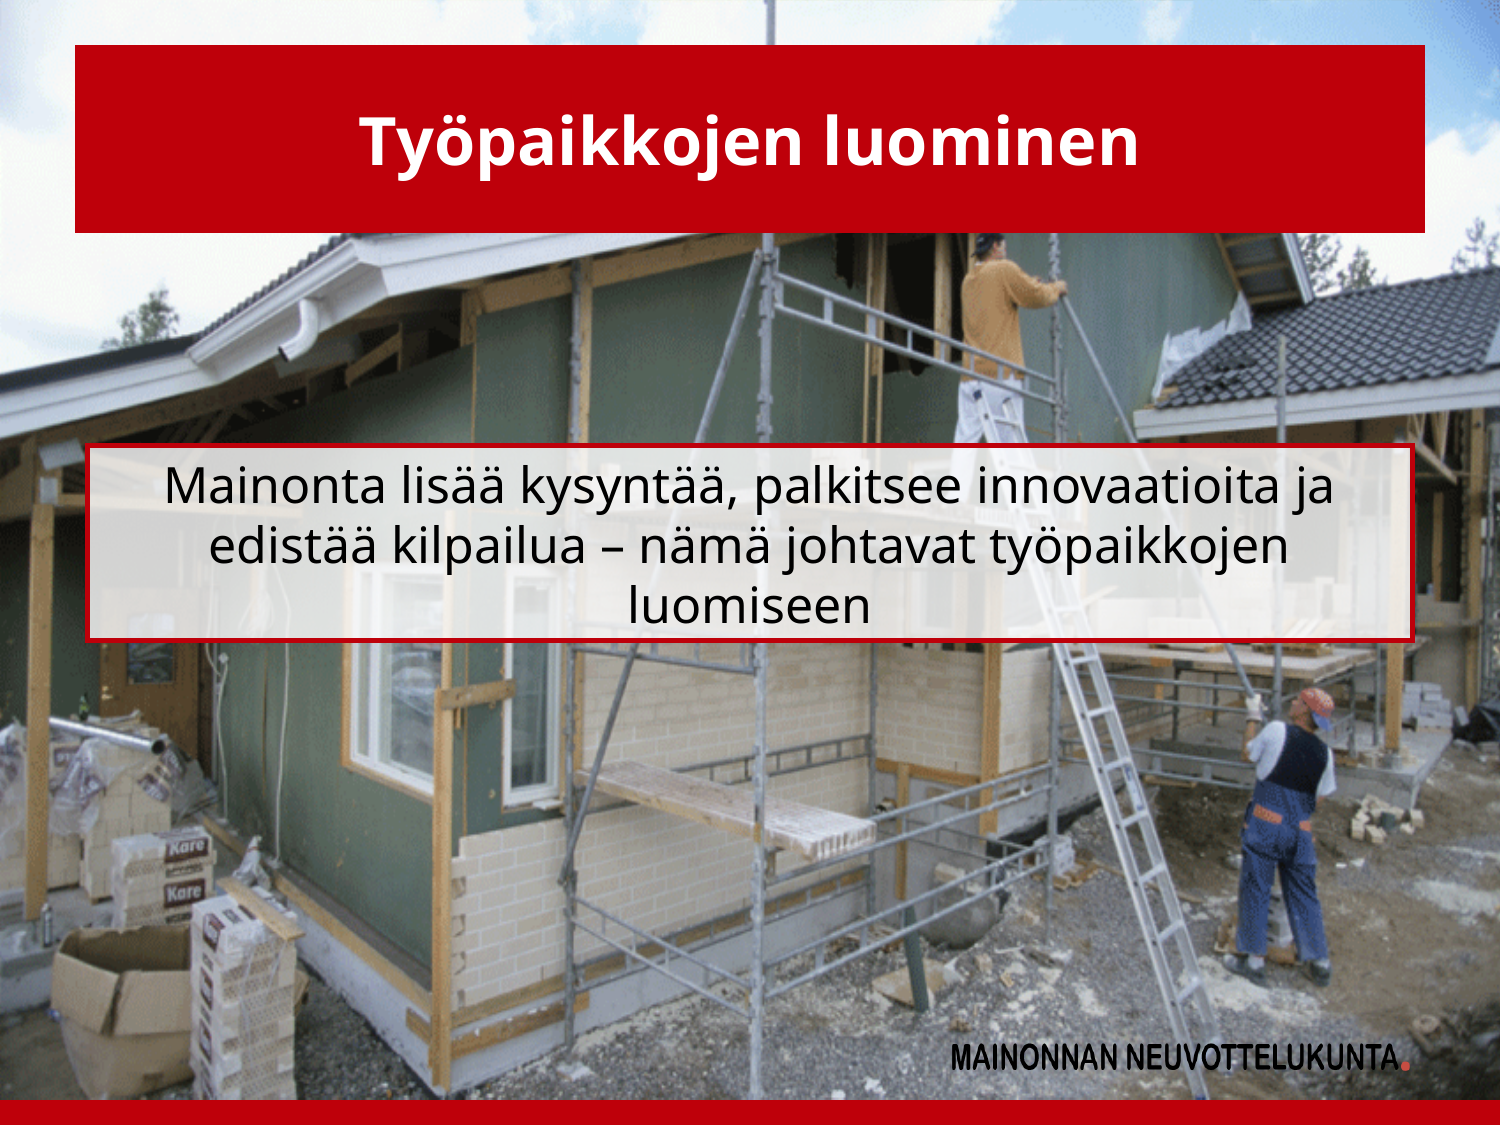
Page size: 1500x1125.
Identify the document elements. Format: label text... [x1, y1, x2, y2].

text_box Työpaikkojen luominen [75, 45, 1425, 233]
picture [0, 0, 1500, 1101]
text_box Mainonta lisää kysyntää, palkitsee innovaatioita ja edistää kilpailua – nämä johtavat työpaikkojen luomiseen [87, 474, 1413, 612]
